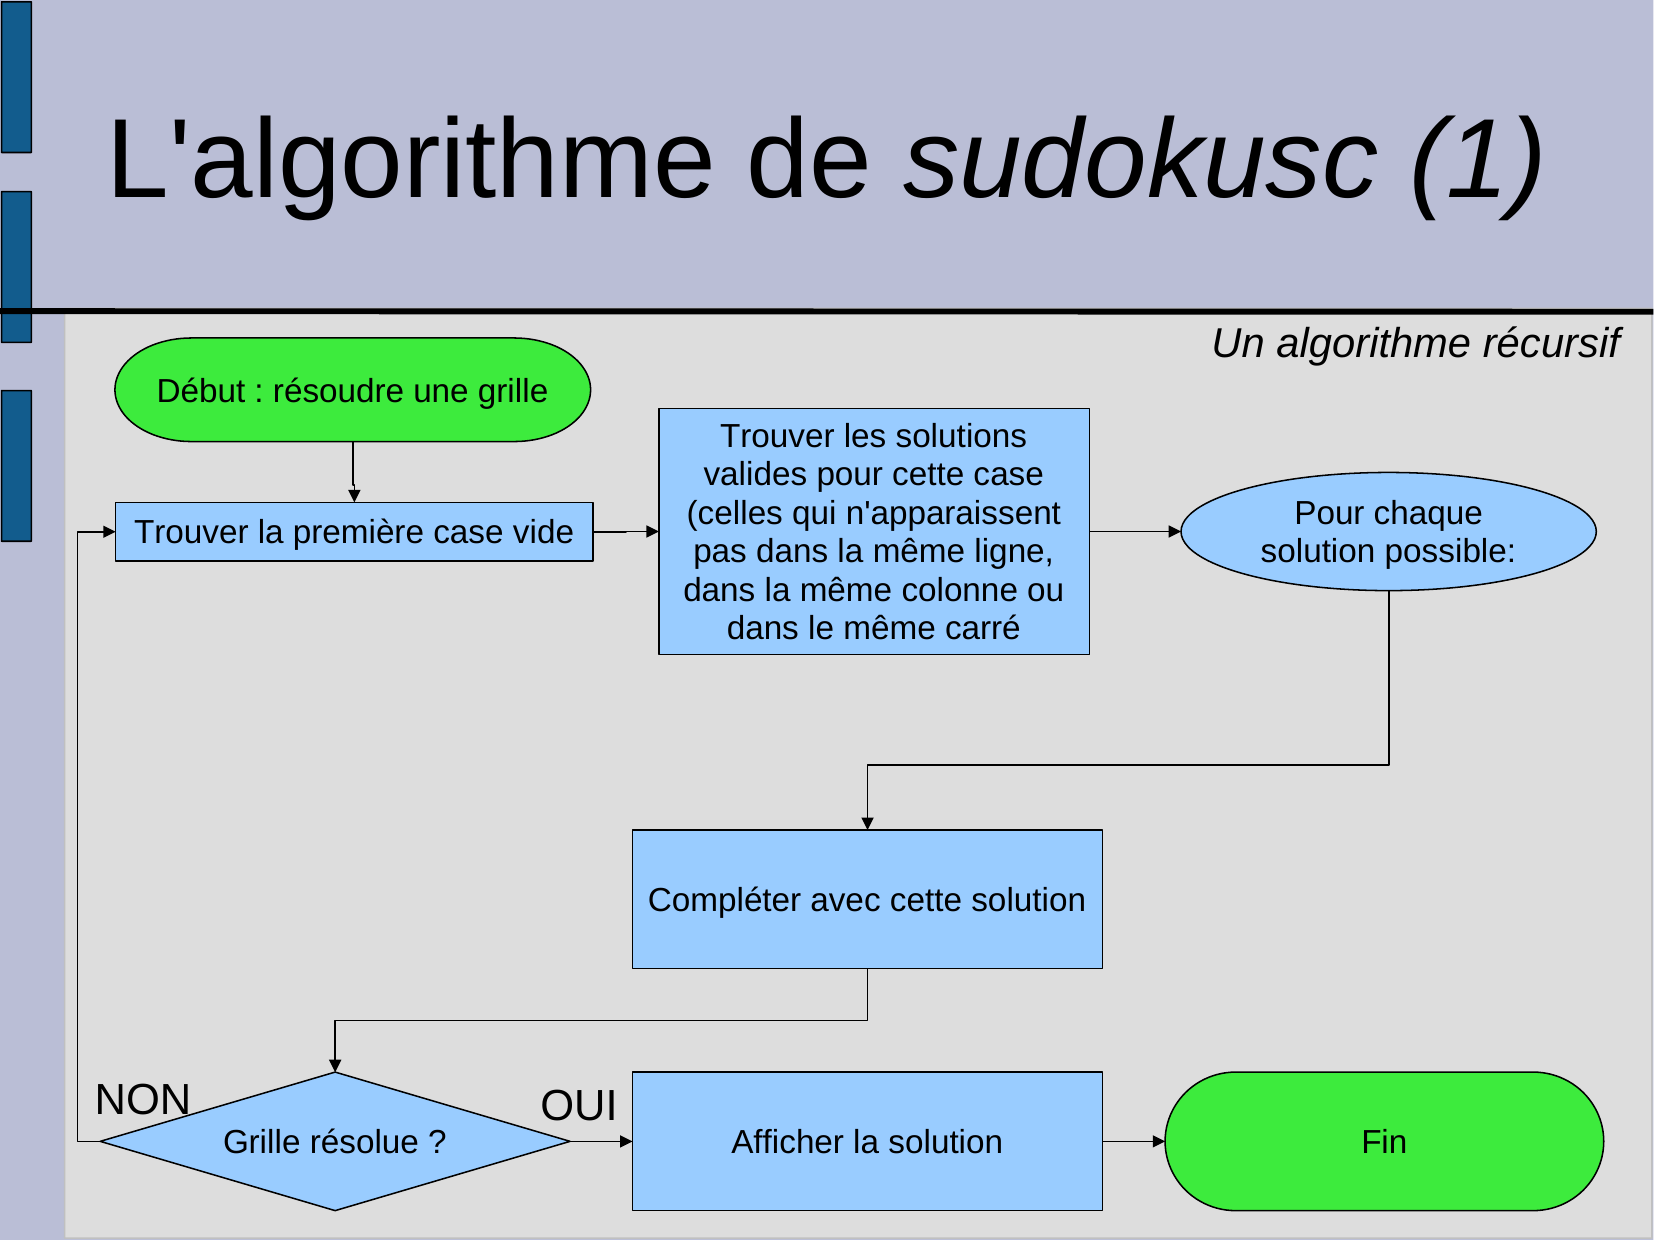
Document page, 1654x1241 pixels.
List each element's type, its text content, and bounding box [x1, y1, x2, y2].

text_box Afficher la solution [632, 1072, 1103, 1211]
text_box L'algorithme de sudokusc (1) [0, 83, 1654, 230]
text_box Trouver la première case vide [115, 502, 594, 562]
text_box Trouver les solutions valides pour cette case (celles qui n'apparaissent pas dans la même ligne, dans la même colonne ou dans le même carré [658, 408, 1090, 655]
text_box Un algorithme récursif [6, 315, 1636, 375]
text_box Début : résoudre une grille [114, 337, 591, 442]
text_box Grille résolue ? [101, 1072, 570, 1211]
text_box OUI [501, 1072, 633, 1138]
text_box Fin [1165, 1072, 1604, 1211]
text_box Pour chaque solution possible: [1181, 472, 1597, 591]
text_box Compléter avec cette solution [632, 830, 1103, 969]
text_box NON [79, 1065, 241, 1132]
